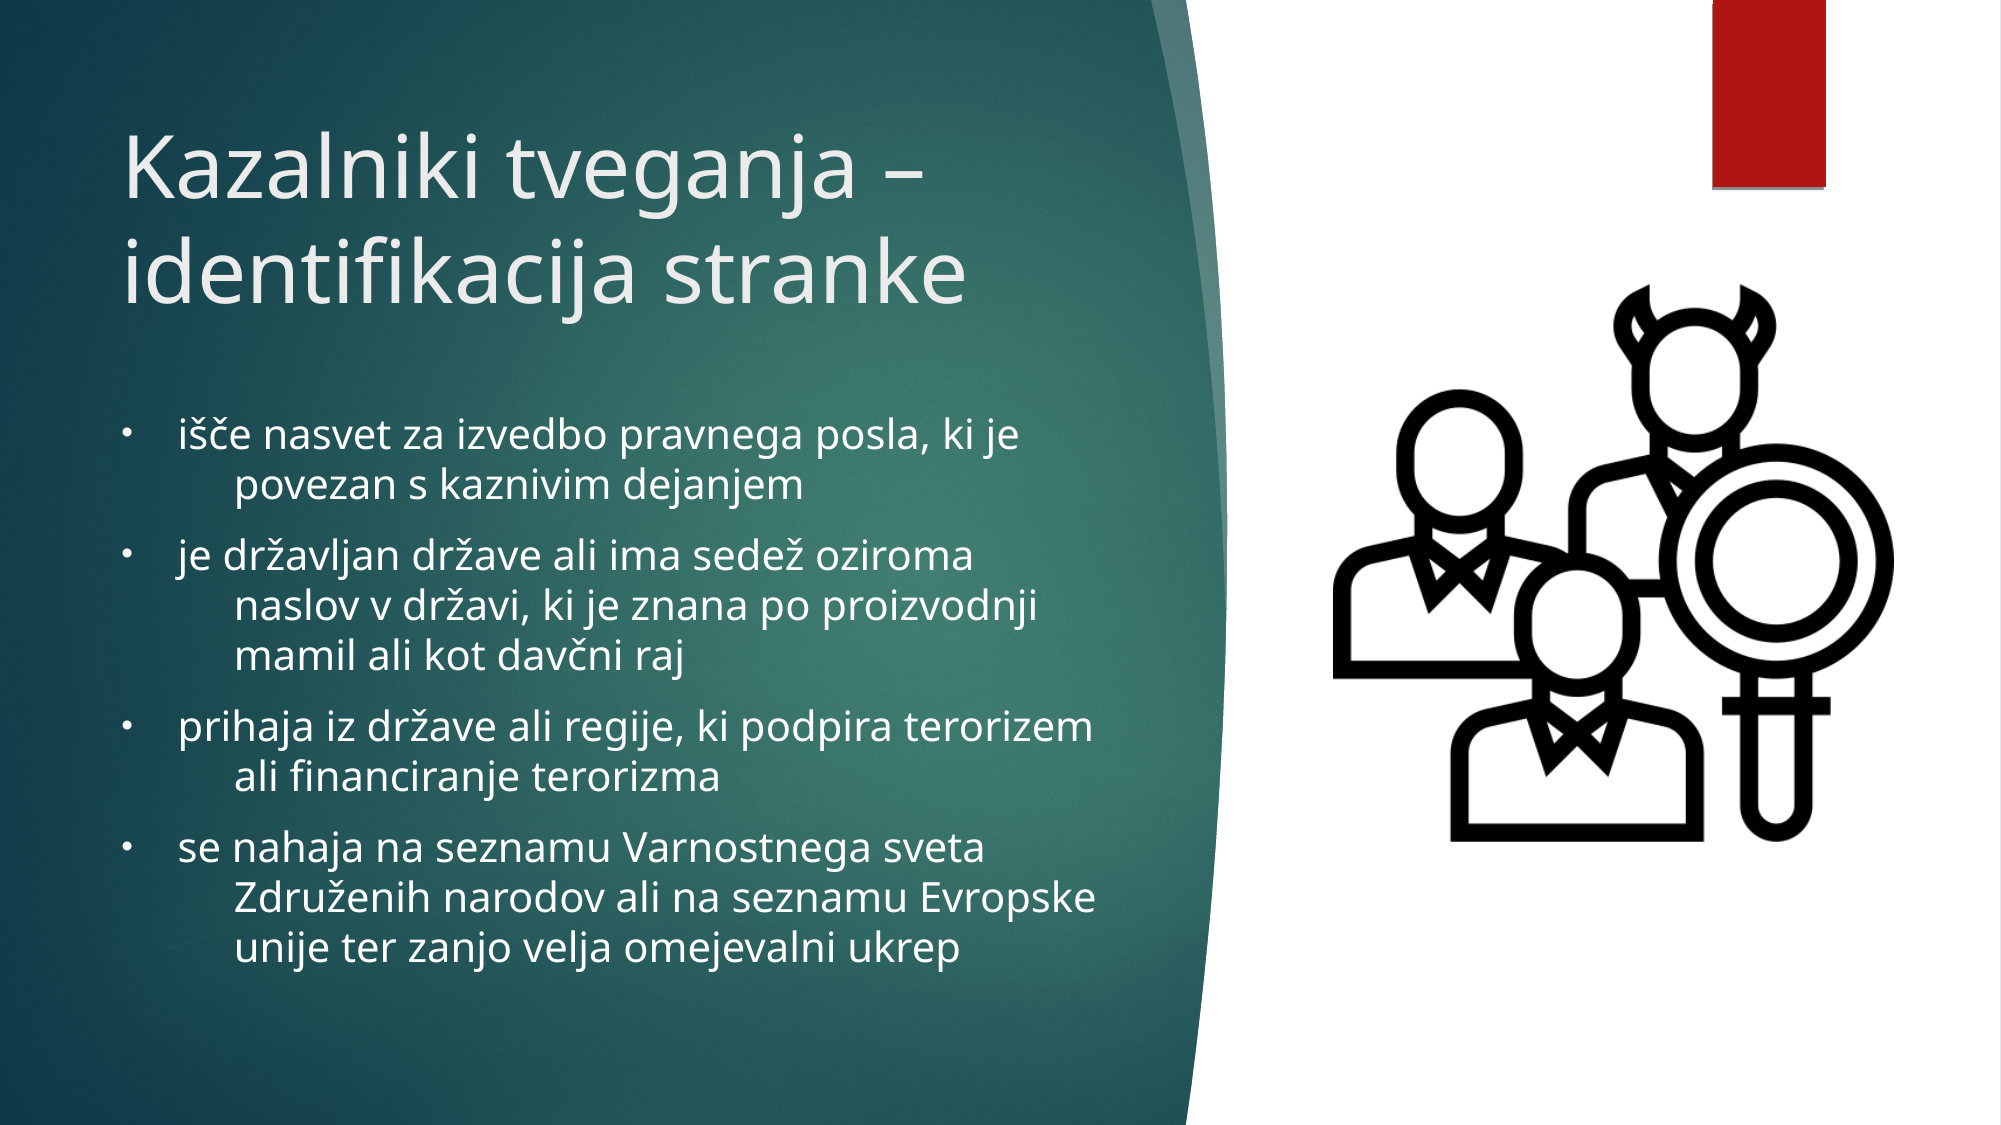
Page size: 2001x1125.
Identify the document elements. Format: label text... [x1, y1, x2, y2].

title Kazalniki tveganja – identifikacija stranke [106, 103, 1122, 370]
text_box [0, 0, 2000, 1125]
list išče nasvet za izvedbo pravnega posla, ki je povezan s kaznivim dejanjem je državljan države ali ima sedež oziroma naslov v državi, ki je znana po proizvodnji mamil ali kot davčni raj prihaja iz države ali regije, ki podpira terorizem ali financiranje terorizma se nahaja na seznamu Varnostnega sveta Združenih narodov ali na seznamu Evropske unije ter zanjo velja omejevalni ukrep [106, 399, 1122, 1021]
picture [1333, 282, 1894, 843]
